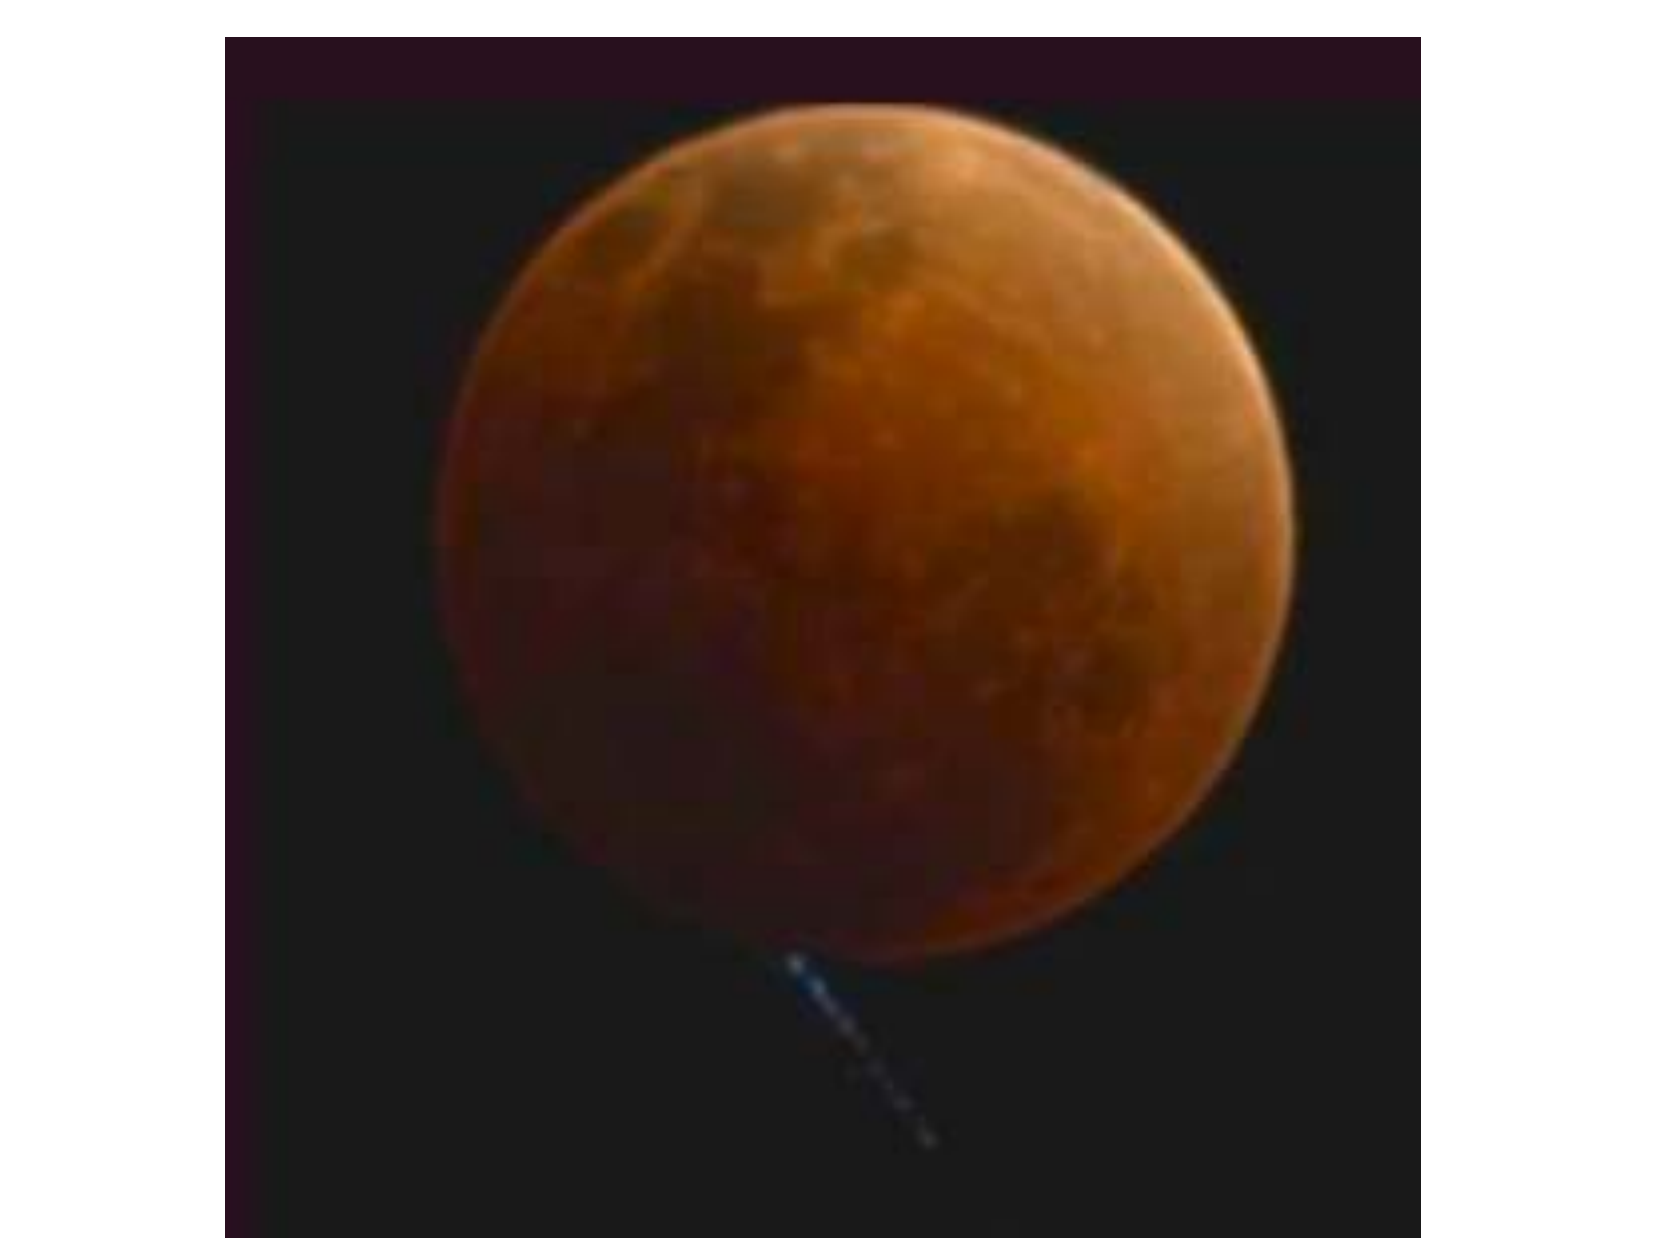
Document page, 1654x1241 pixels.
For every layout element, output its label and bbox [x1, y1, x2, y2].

picture [225, 37, 1421, 1238]
